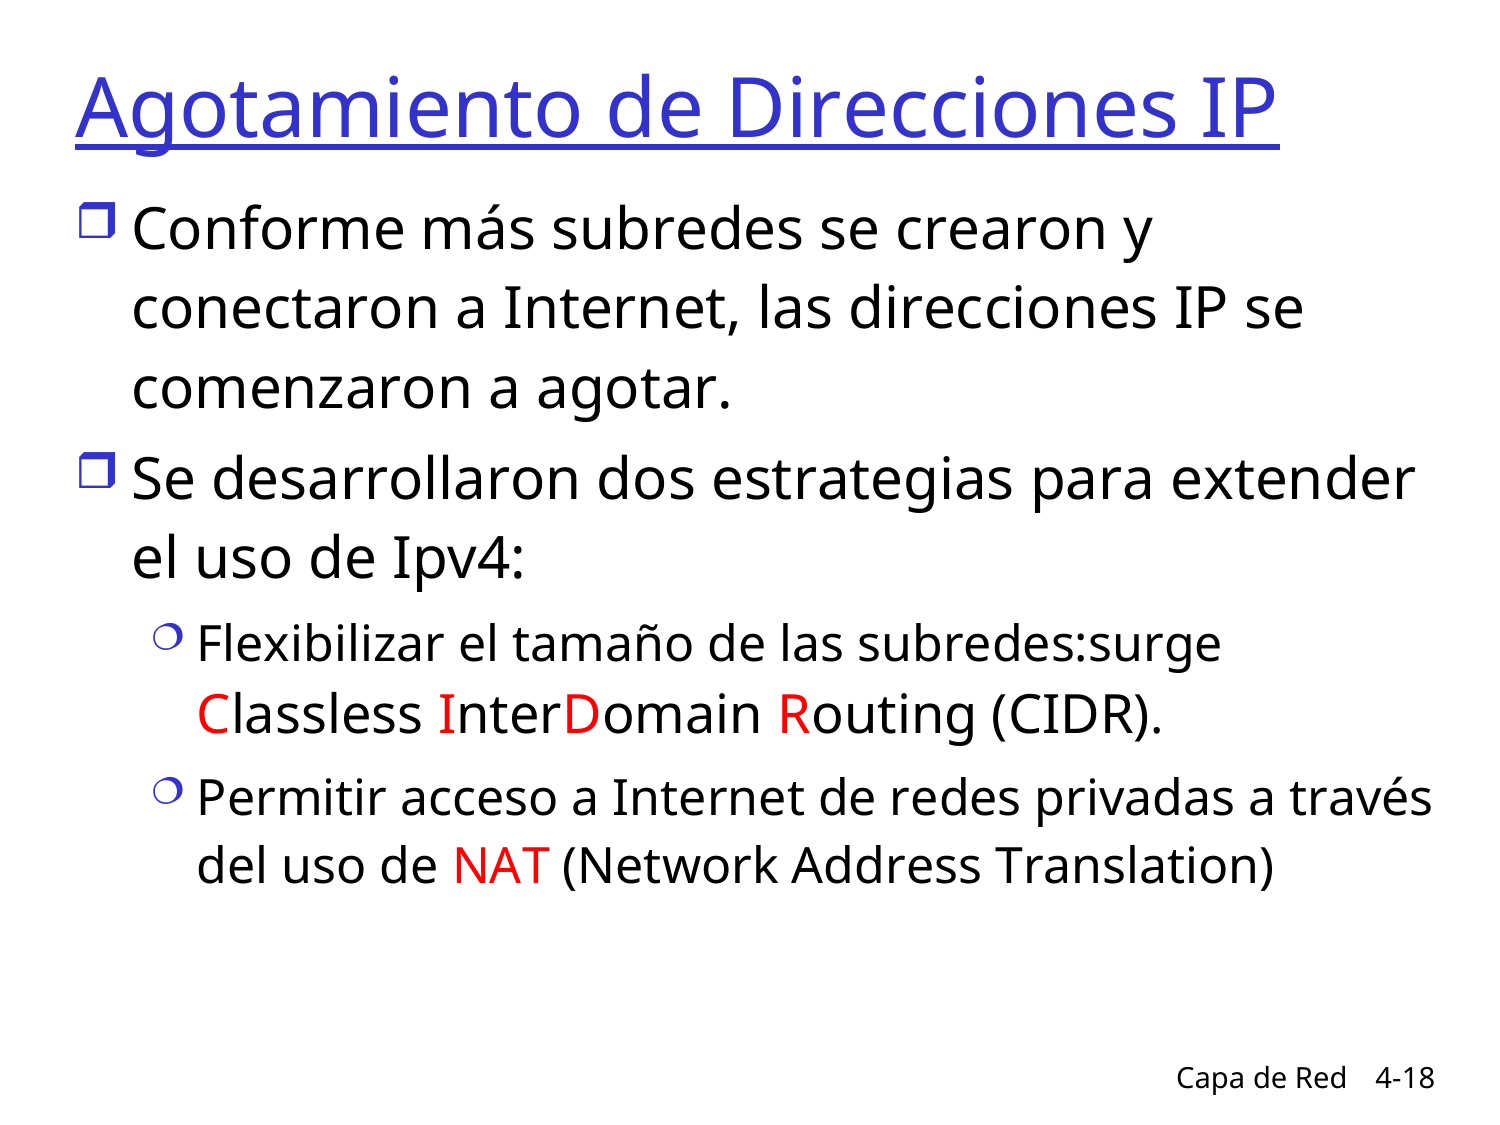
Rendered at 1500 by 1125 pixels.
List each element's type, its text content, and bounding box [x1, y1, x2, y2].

title Agotamiento de Direcciones IP [75, 30, 1463, 181]
list Conforme más subredes se crearon y conectaron a Internet, las direcciones IP se comenzaron a agotar. Se desarrollaron dos estrategias para extender el uso de Ipv4: Flexibilizar el tamaño de las subredes:surge Classless InterDomain Routing (CIDR). Permitir acceso a Internet de redes privadas a través del uso de NAT (Network Address Translation) [75, 187, 1463, 991]
